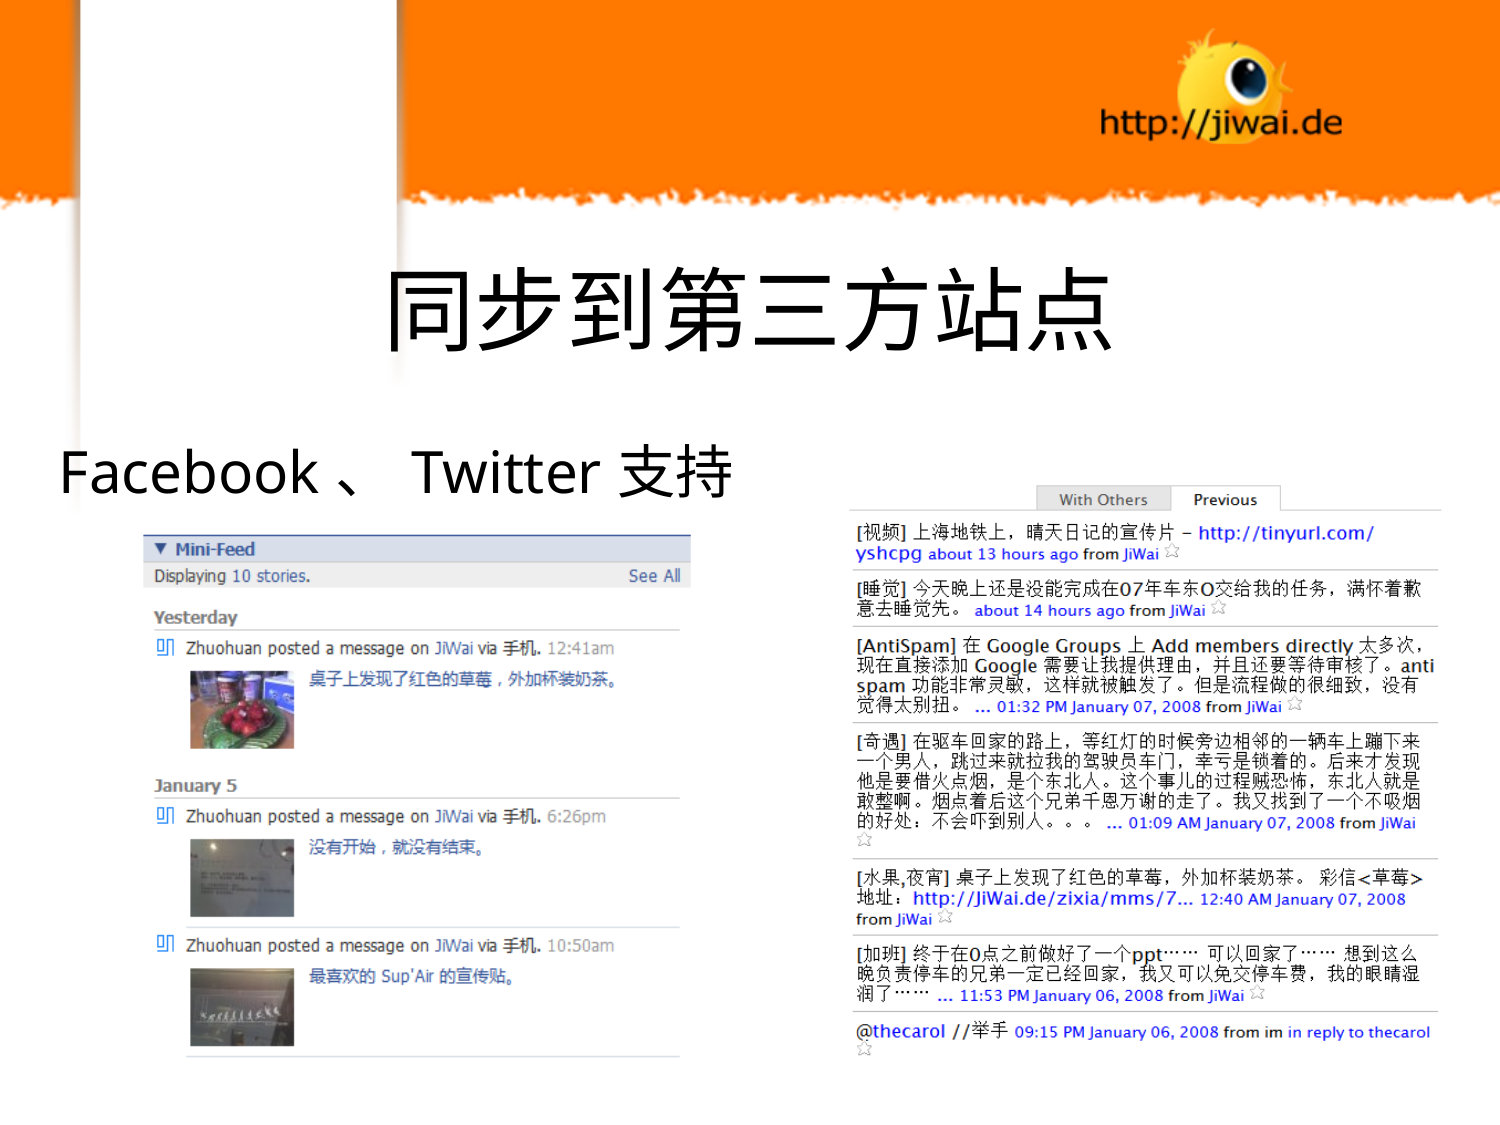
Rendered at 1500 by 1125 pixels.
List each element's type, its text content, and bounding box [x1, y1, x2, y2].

list Facebook、Twitter支持 [59, 425, 782, 502]
picture [0, 0, 1500, 1125]
title 同步到第三方站点 [75, 210, 1426, 399]
